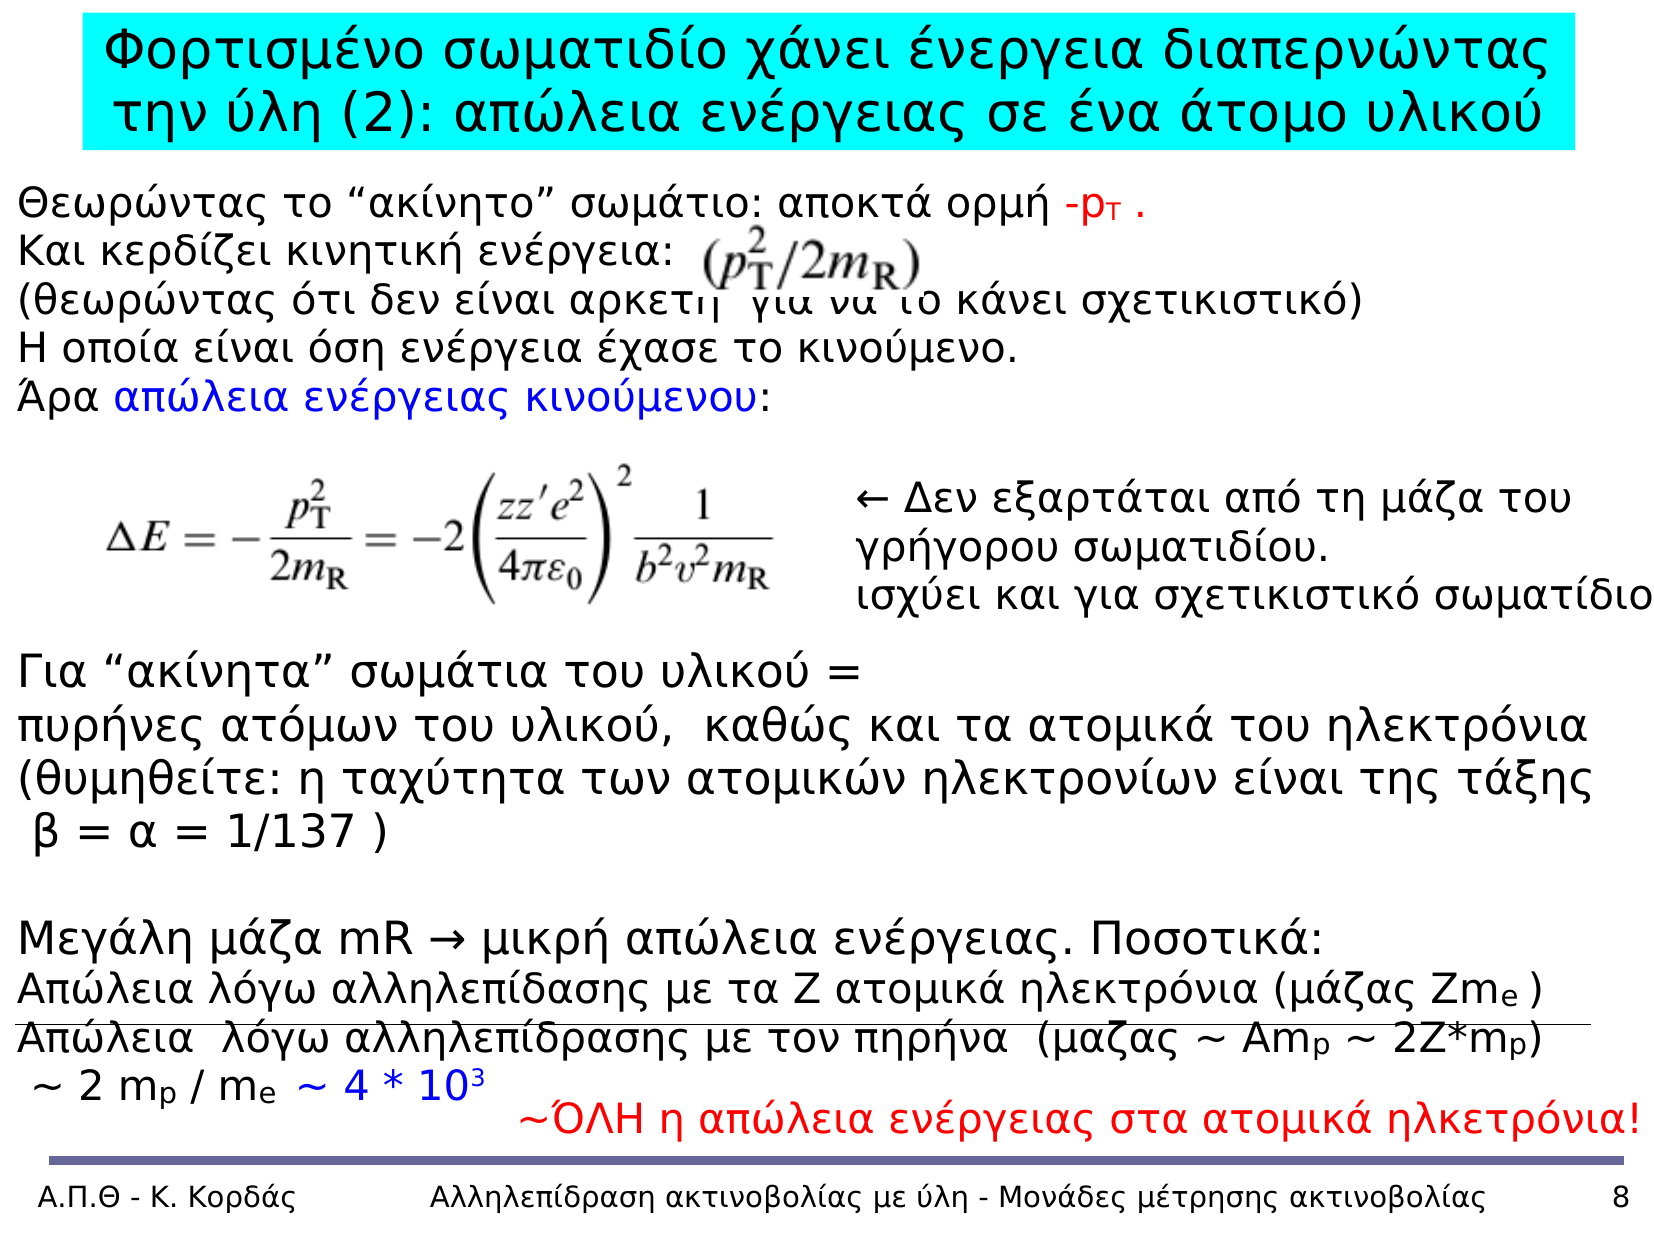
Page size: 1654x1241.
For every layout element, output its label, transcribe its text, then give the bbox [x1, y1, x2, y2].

text_box Θεωρώντας το “ακίνητο” σωμάτιο: αποκτά ορμή -pT . Και κερδίζει κινητική ενέργεια: (θεωρώντας ότι δεν είναι αρκετή για να το κάνει σχετικιστικό) Η οποία είναι όση ενέργεια έχασε το κινούμενο. Άρα απώλεια ενέργειας κινούμενου: [2, 171, 1380, 445]
picture [100, 453, 776, 608]
picture [698, 221, 924, 297]
text_box Για “ακίνητα” σωμάτια του υλικού = πυρήνες ατόμων του υλικού, καθώς και τα ατομικά του ηλεκτρόνια (θυμηθείτε: η ταχύτητα των ατομικών ηλεκτρονίων είναι της τάξης β = α = 1/137 ) Μεγάλη μάζα mR → μικρή απώλεια ενέργειας. Ποσοτικά: Απώλεια λόγω αλληλεπίδασης με τα Ζ ατομικά ηλεκτρόνια (μάζας Ζme ) Απώλεια λόγω αλληλεπίδρασης με τον πηρήνα (μαζας ~ Αmp ~ 2Z*mp) ~ 2 mp / me ~ 4 * 103 [2, 637, 1612, 1150]
text_box ← Δεν εξαρτάται από τη μάζα του γρήγορου σωματιδίου. ισχύει και για σχετικιστικό σωματίδιο [840, 466, 1654, 629]
text_box ~ΌΛΗ η απώλεια ενέργειας στα ατομικά ηλκετρόνια! [501, 1087, 1654, 1152]
title Φορτισμένο σωματιδίο χάνει ένεργεια διαπερνώντας την ύλη (2): απώλεια ενέργειας σε ένα άτομο υλικού [82, 12, 1576, 151]
